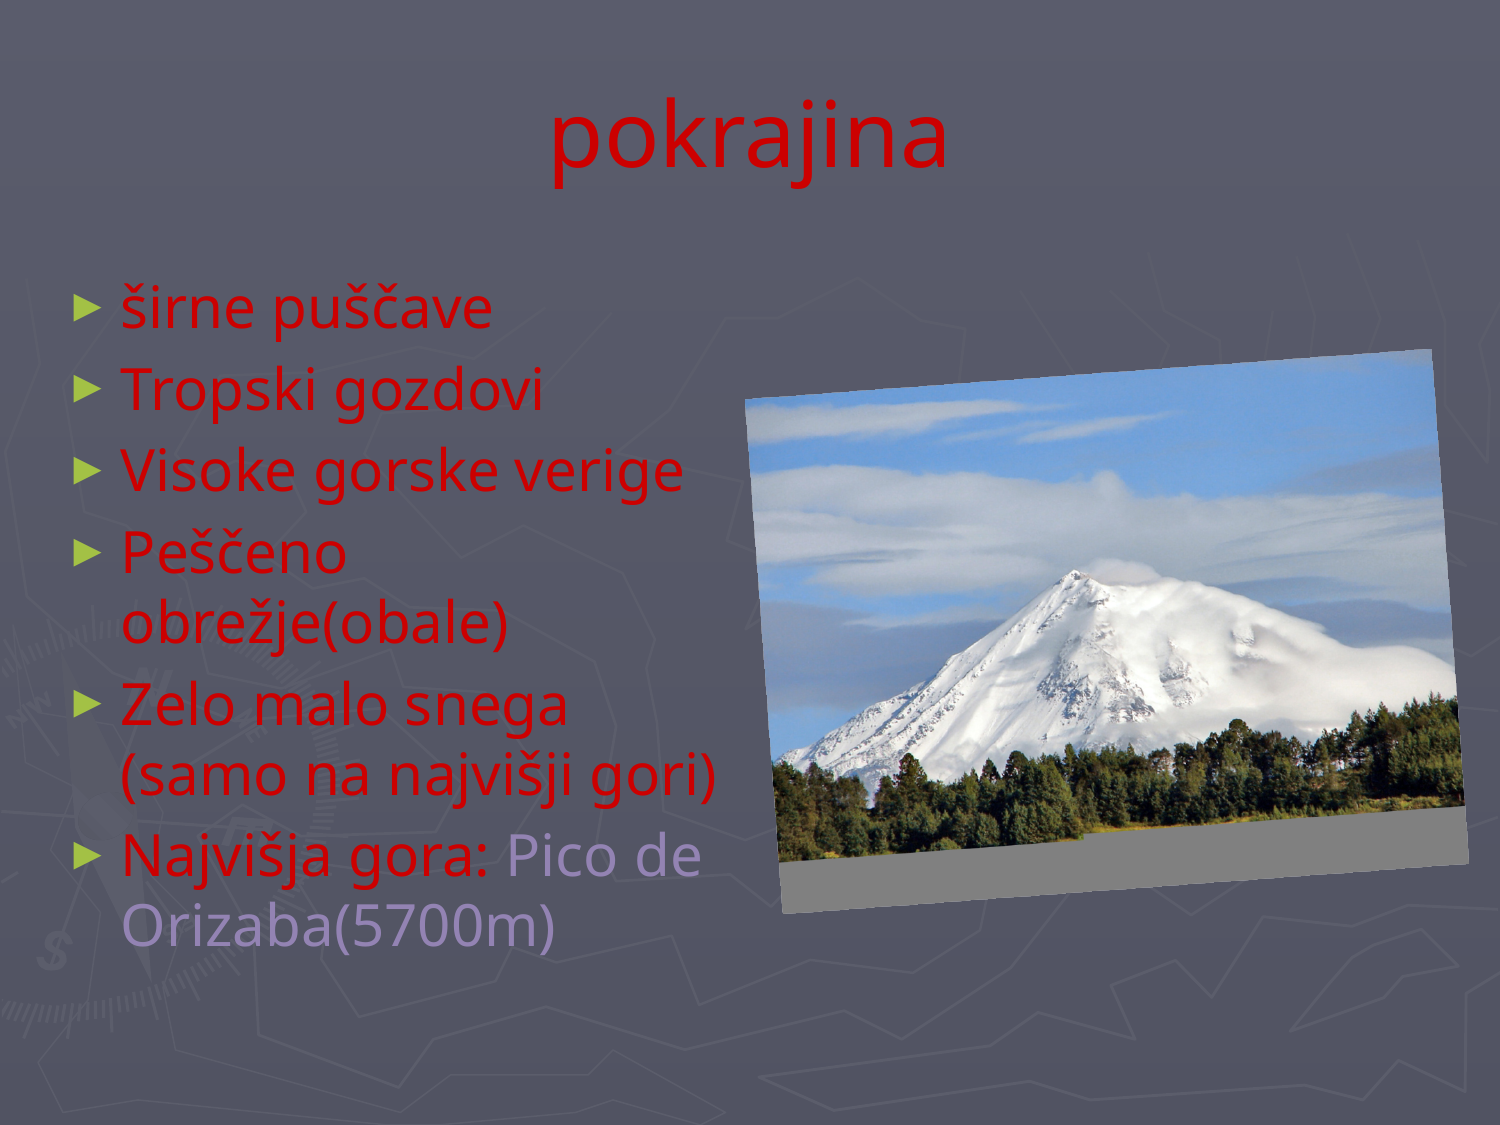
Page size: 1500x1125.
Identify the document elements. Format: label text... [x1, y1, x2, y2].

picture [744, 348, 1469, 915]
title pokrajina [49, 37, 1451, 225]
list širne puščave Tropski gozdovi Visoke gorske verige Peščeno obrežje(obale) Zelo malo snega (samo na najvišji gori) Najvišja gora: Pico de Orizaba(5700m) [49, 262, 738, 1001]
